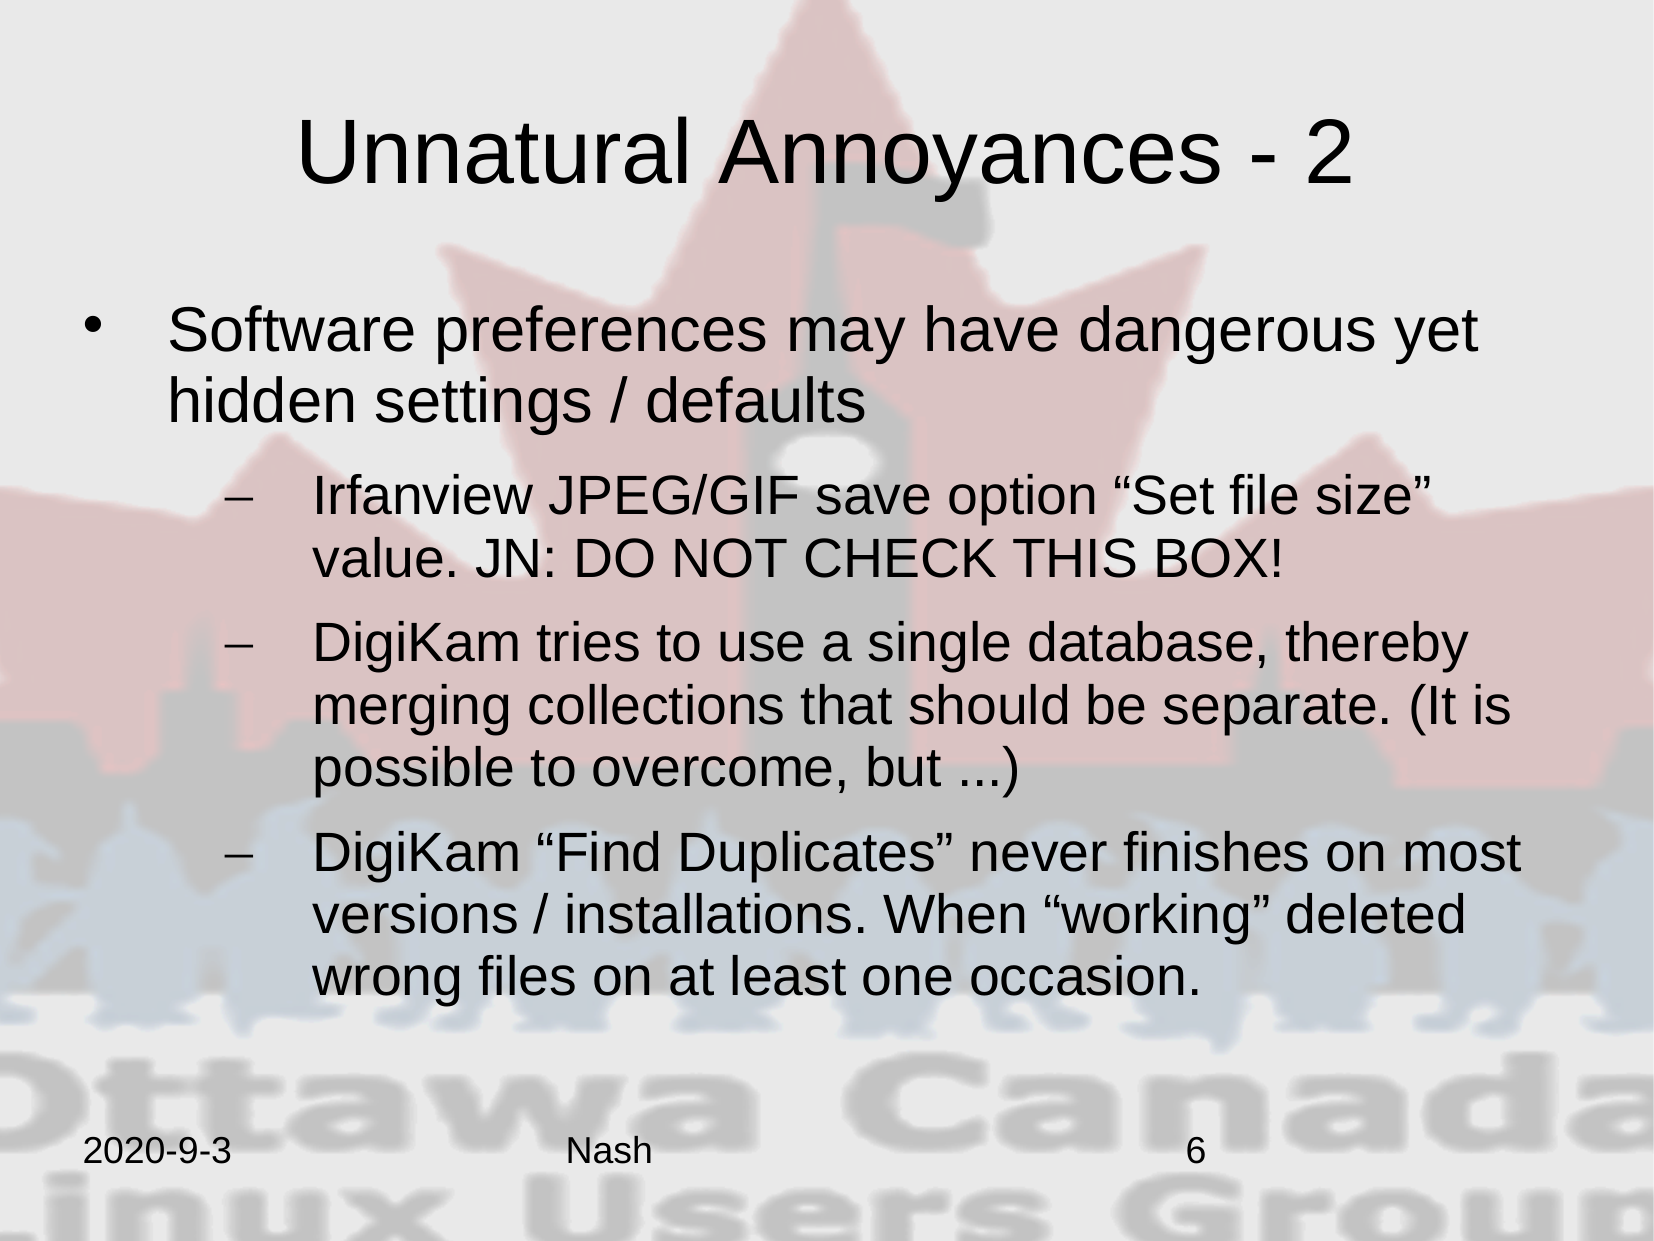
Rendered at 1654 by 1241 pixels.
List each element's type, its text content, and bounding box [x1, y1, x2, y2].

picture [0, 0, 1654, 1241]
list Software preferences may have dangerous yet hidden settings / defaults Irfanview JPEG/GIF save option “Set file size” value. JN: DO NOT CHECK THIS BOX! DigiKam tries to use a single database, thereby merging collections that should be separate. (It is possible to overcome, but ...) DigiKam “Find Duplicates” never finishes on most versions / installations. When “working” deleted wrong files on at least one occasion. [82, 290, 1571, 1010]
title Unnatural Annoyances - 2 [82, 49, 1571, 257]
